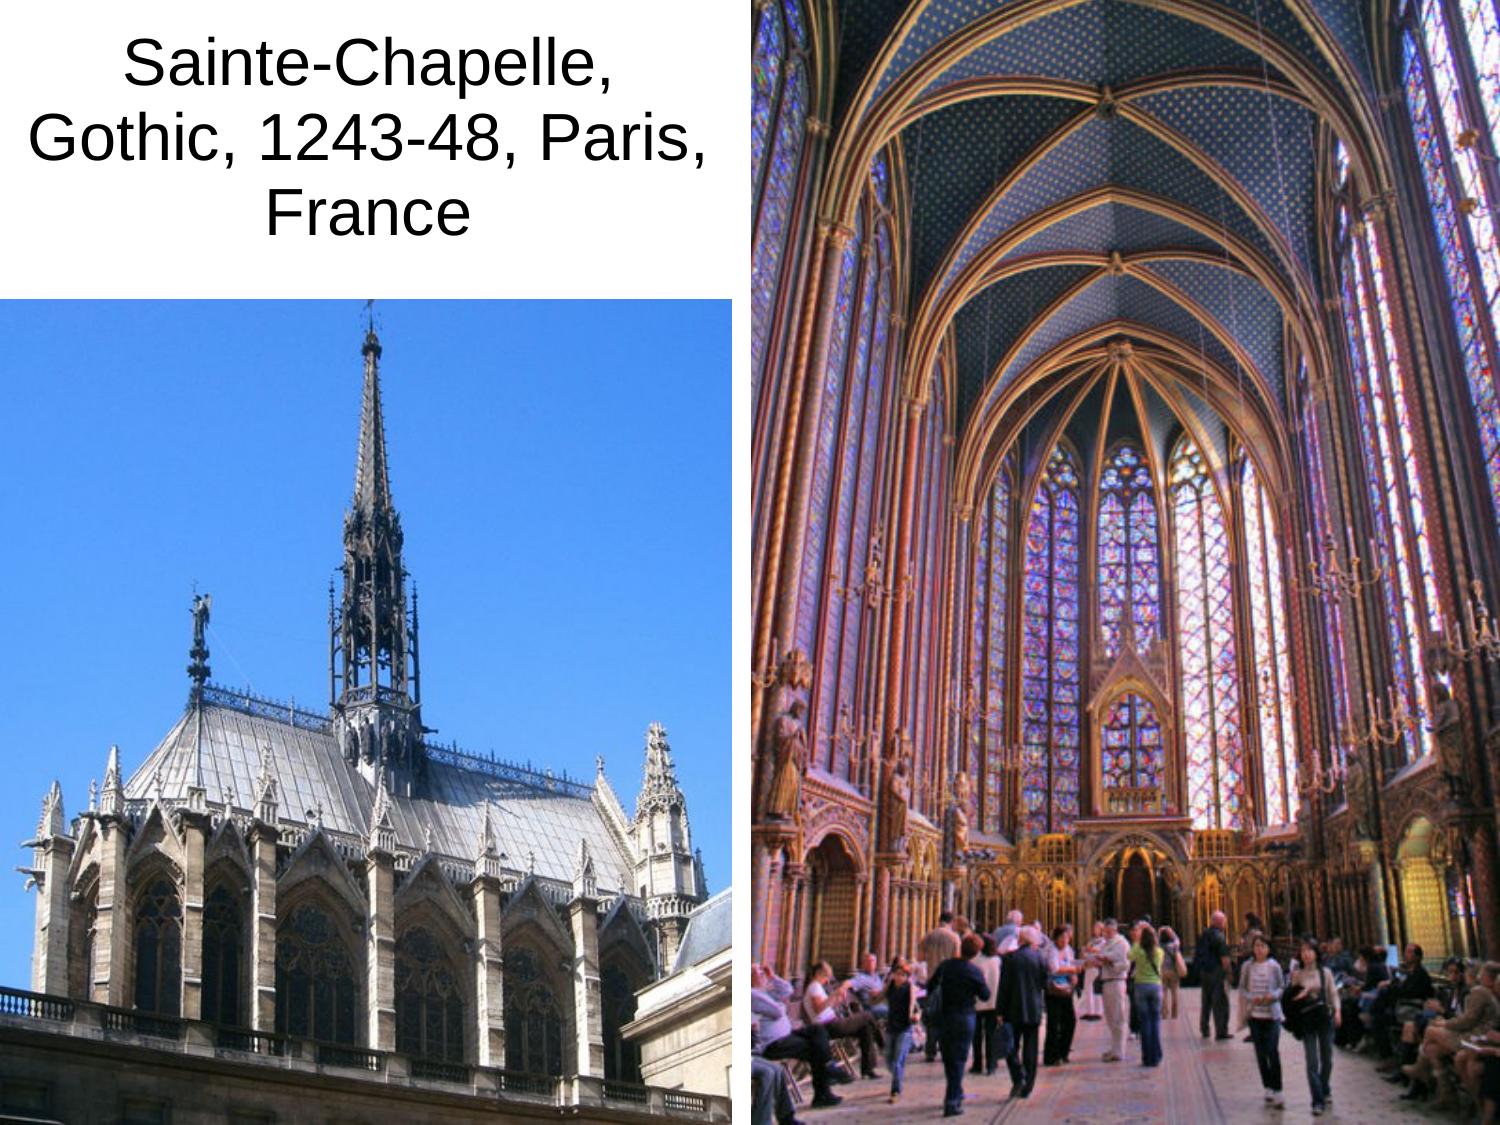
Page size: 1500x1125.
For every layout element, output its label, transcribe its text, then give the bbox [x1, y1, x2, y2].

picture [751, 0, 1500, 1125]
title Sainte-Chapelle, Gothic, 1243-48, Paris, France [0, 0, 738, 276]
picture [0, 299, 732, 1125]
